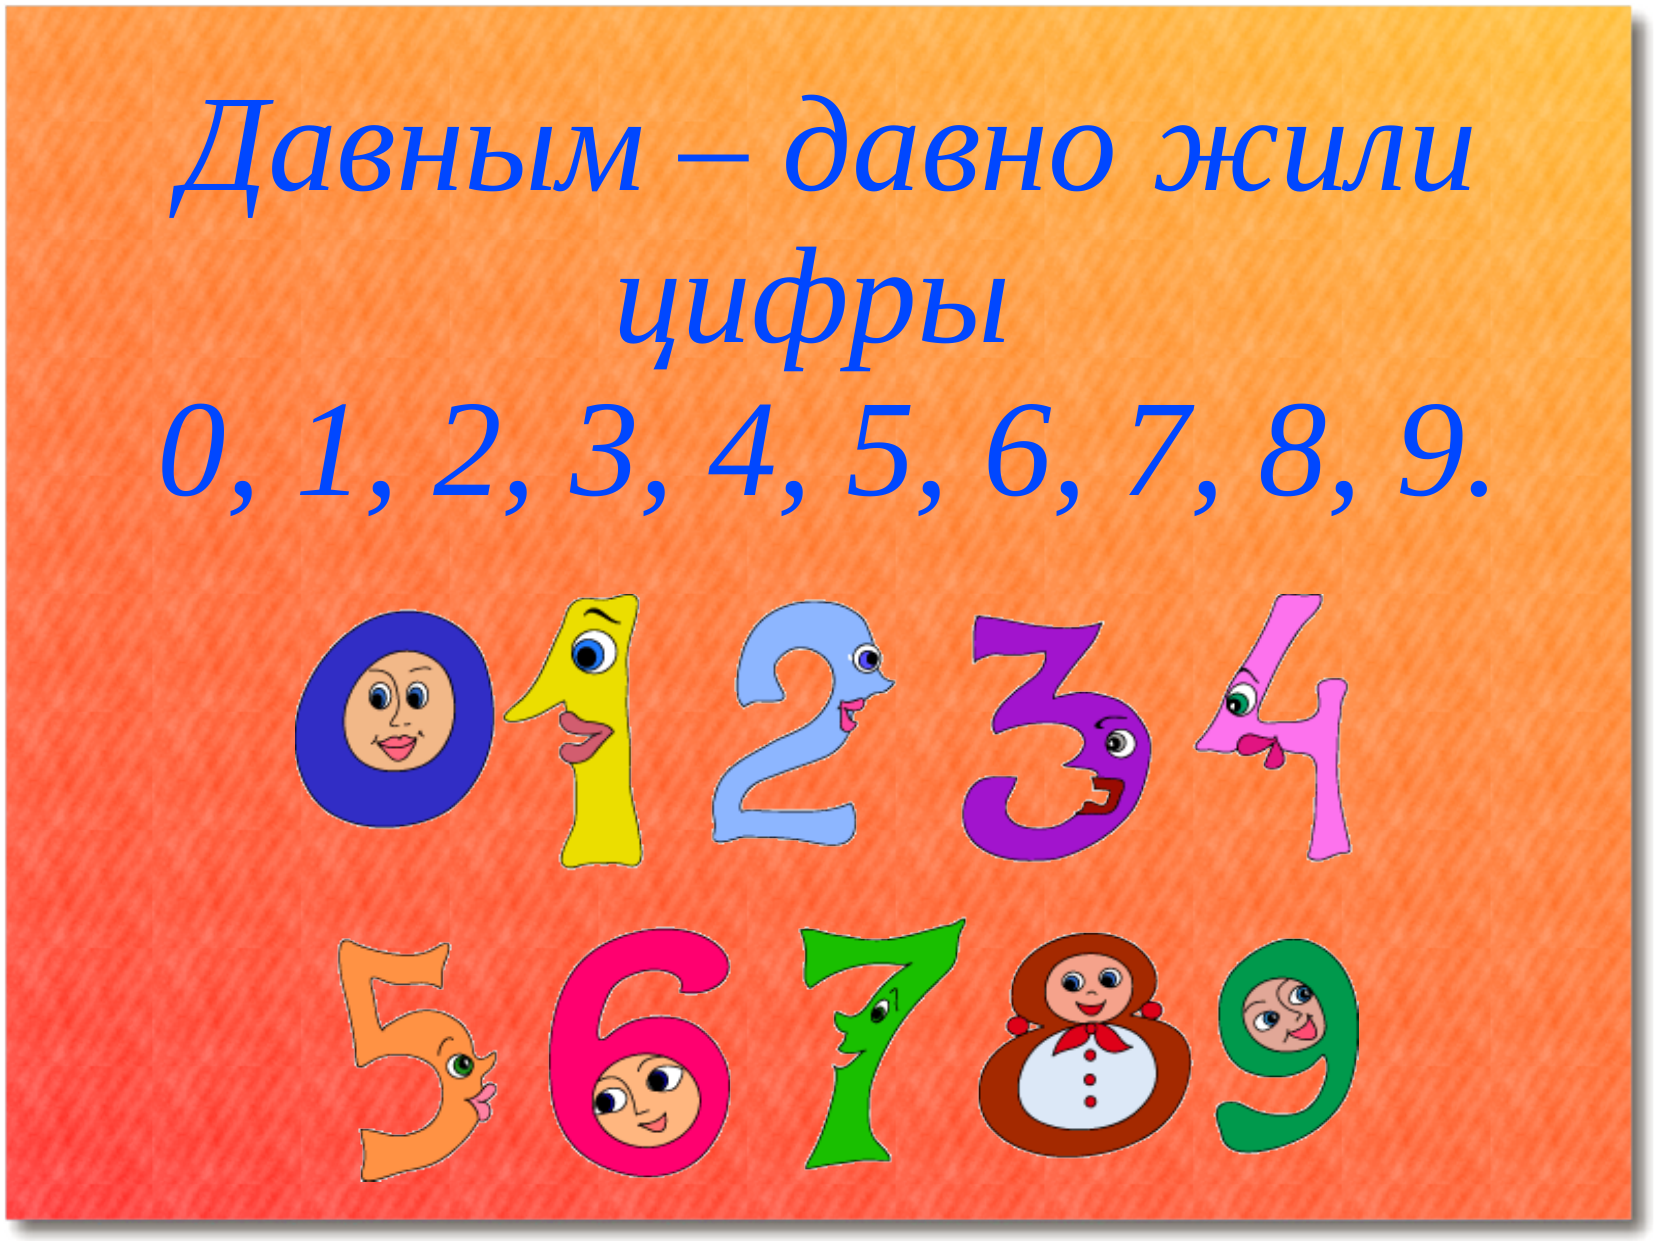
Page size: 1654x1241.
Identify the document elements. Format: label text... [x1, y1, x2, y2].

picture [0, 0, 1654, 1241]
subtitle Давным – давно жили цифры 0, 1, 2, 3, 4, 5, 6, 7, 8, 9. [123, 0, 1536, 827]
